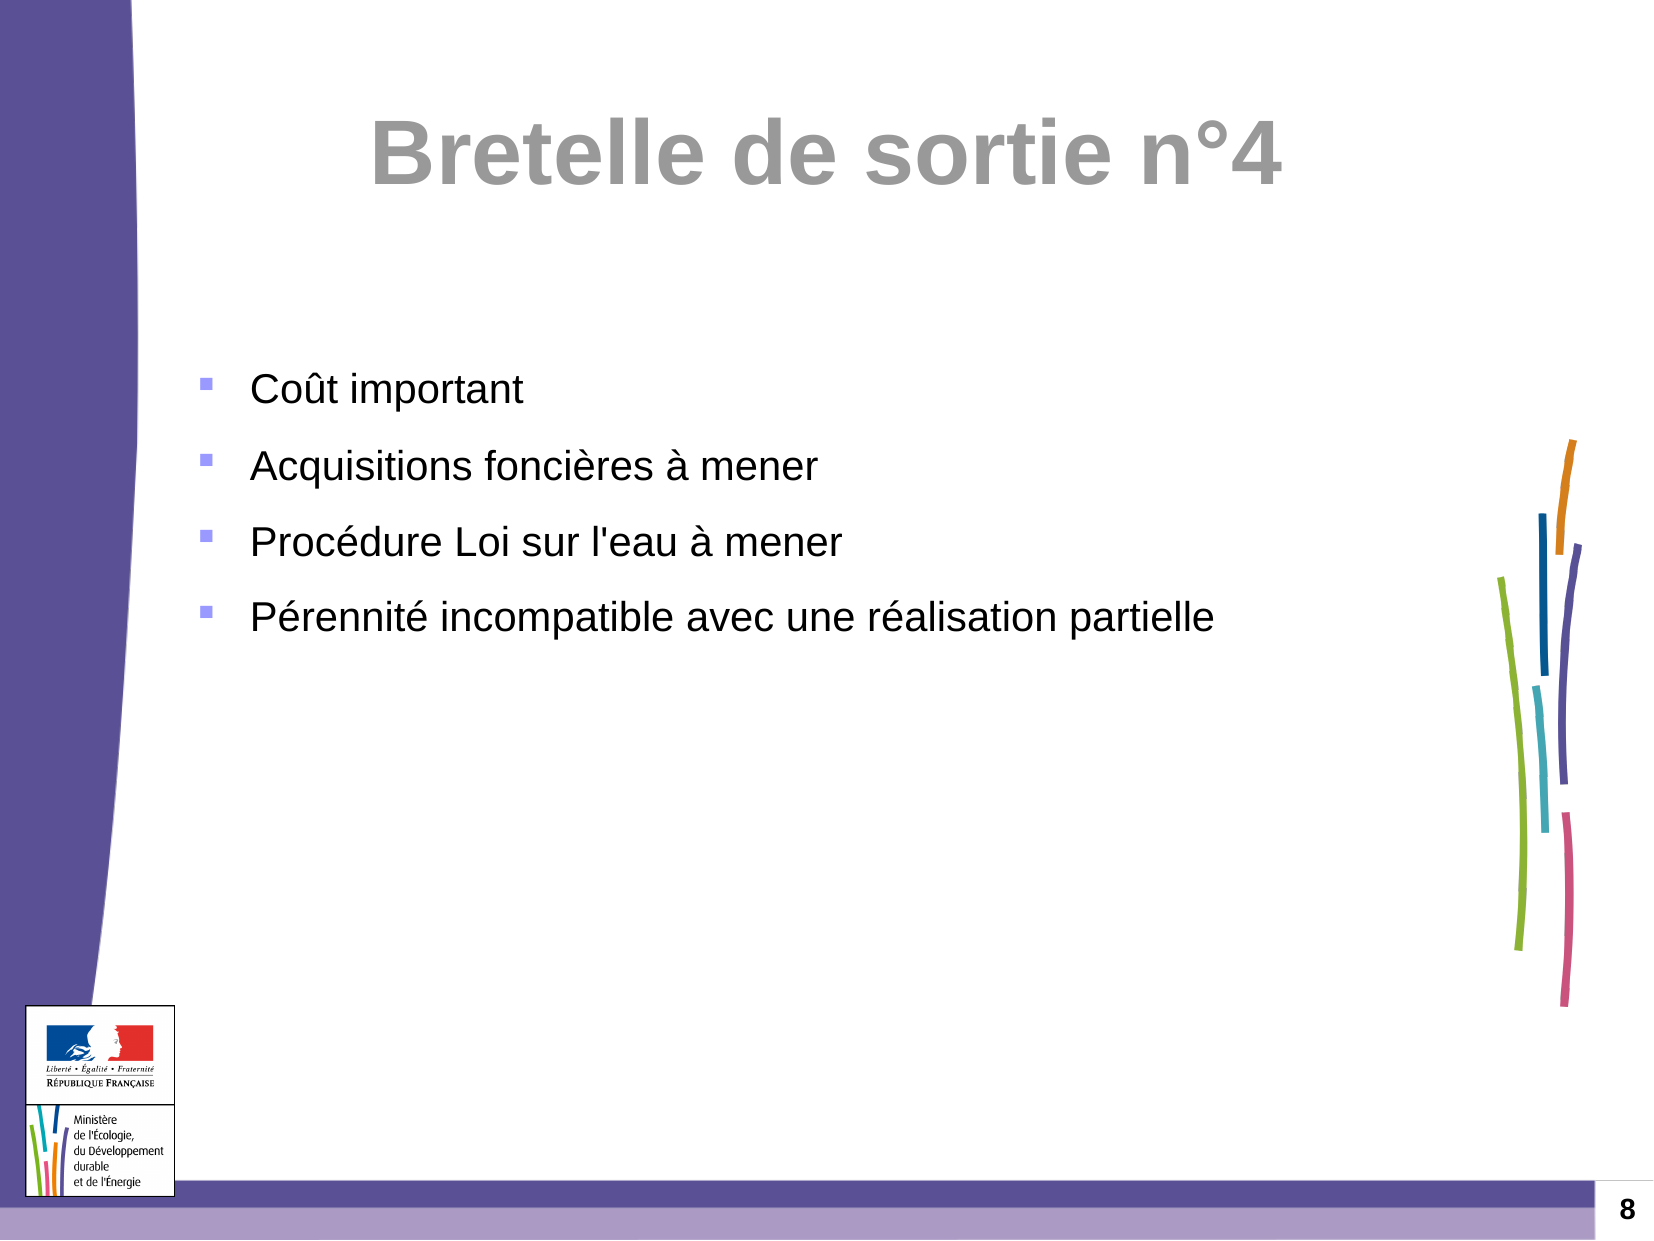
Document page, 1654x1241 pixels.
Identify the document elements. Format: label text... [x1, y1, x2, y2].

title Bretelle de sortie n°4 [82, 56, 1571, 250]
list Coût important Acquisitions foncières à mener Procédure Loi sur l'eau à mener Pérennité incompatible avec une réalisation partielle [179, 290, 1509, 995]
picture [0, 0, 1654, 1240]
